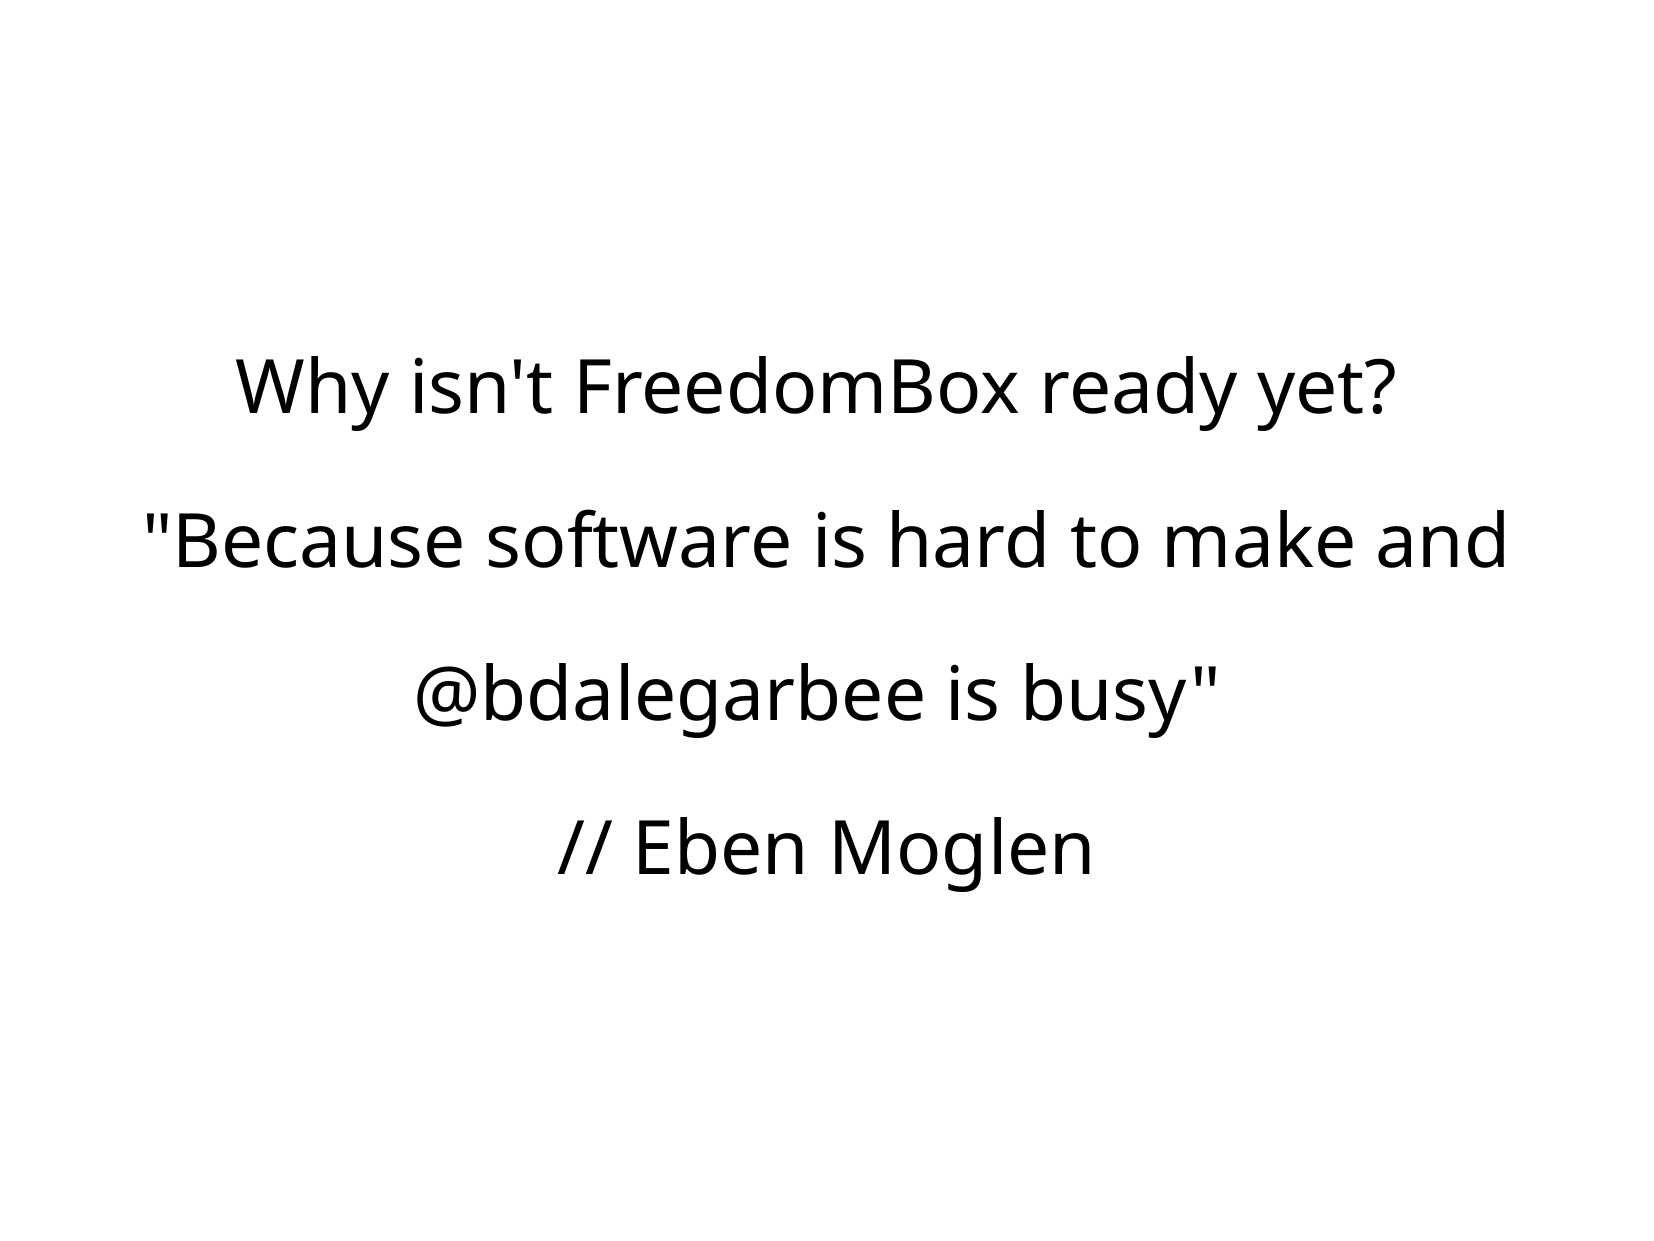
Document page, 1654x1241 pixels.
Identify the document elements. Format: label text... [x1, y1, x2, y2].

title Why isn't FreedomBox ready yet? "Because software is hard to make and @bdalegarbee is busy" // Eben Moglen [82, 382, 1571, 797]
